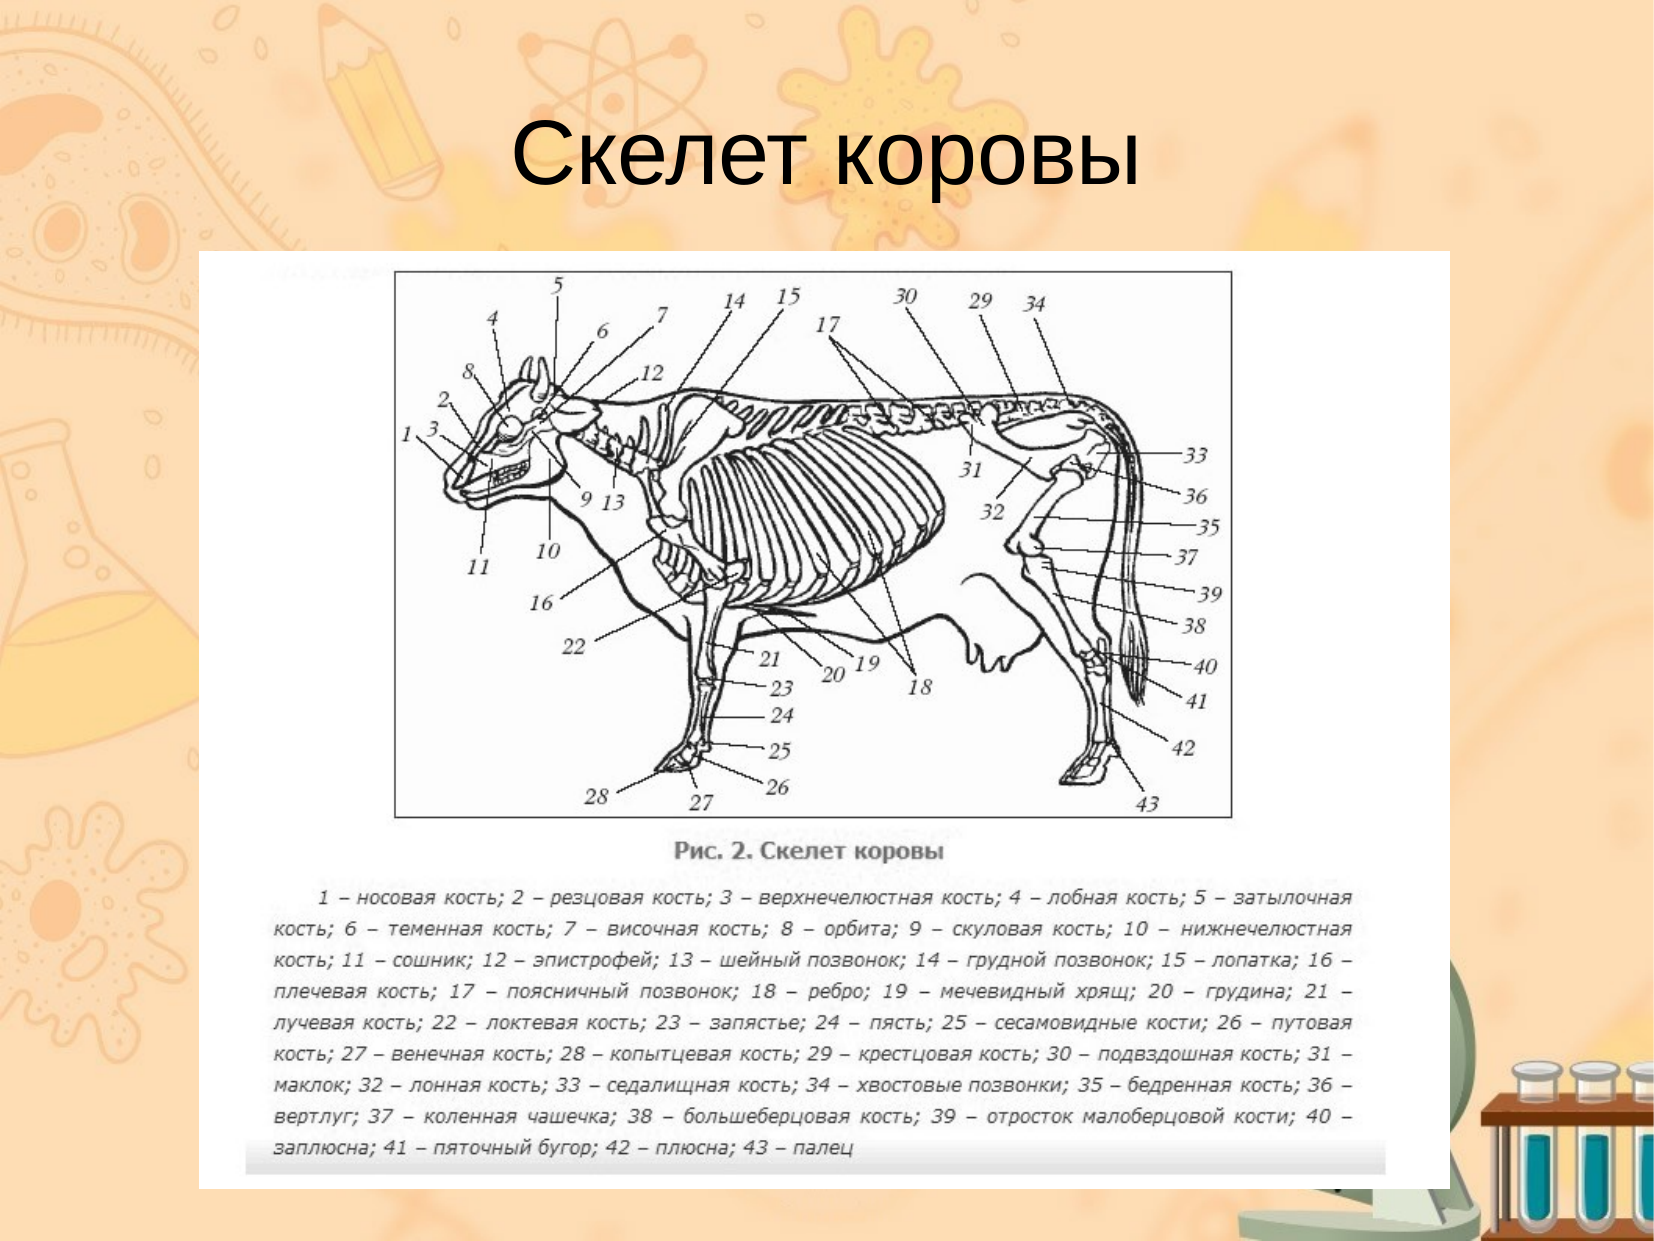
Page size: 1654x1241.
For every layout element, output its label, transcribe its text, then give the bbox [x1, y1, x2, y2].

picture [0, 0, 1654, 1241]
title Скелет коровы [82, 49, 1571, 257]
